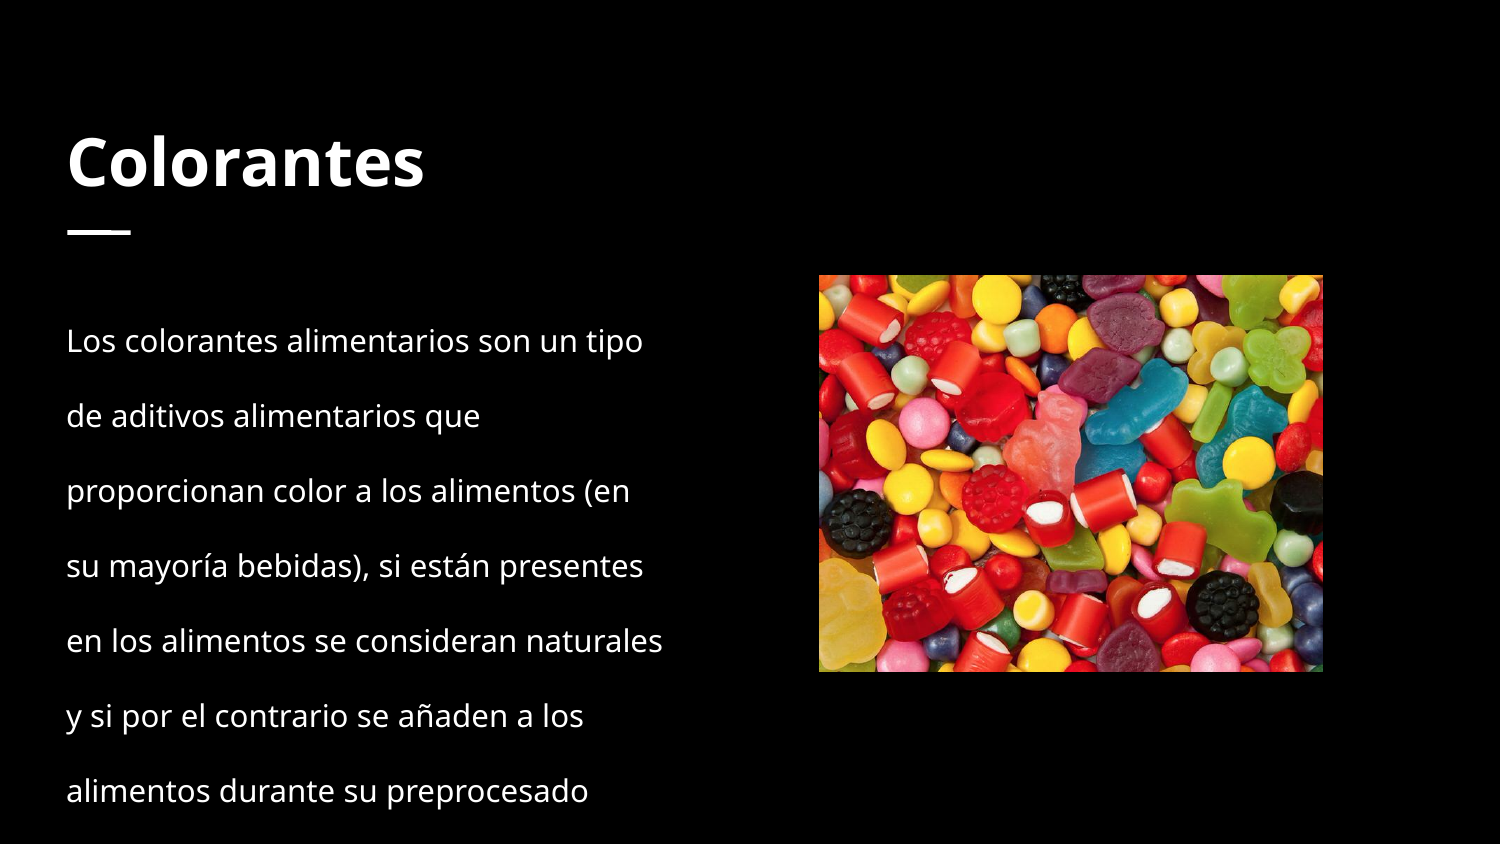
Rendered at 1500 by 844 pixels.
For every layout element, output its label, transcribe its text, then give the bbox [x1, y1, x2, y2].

list Los colorantes alimentarios son un tipo de aditivos alimentarios que proporcionan color a los alimentos (en su mayoría bebidas), si están presentes en los alimentos se consideran naturales y si por el contrario se añaden a los alimentos durante su preprocesado mediante la intervención humana se denominan artificiales. [51, 269, 682, 750]
picture [819, 275, 1323, 672]
title Colorantes [51, 91, 512, 216]
